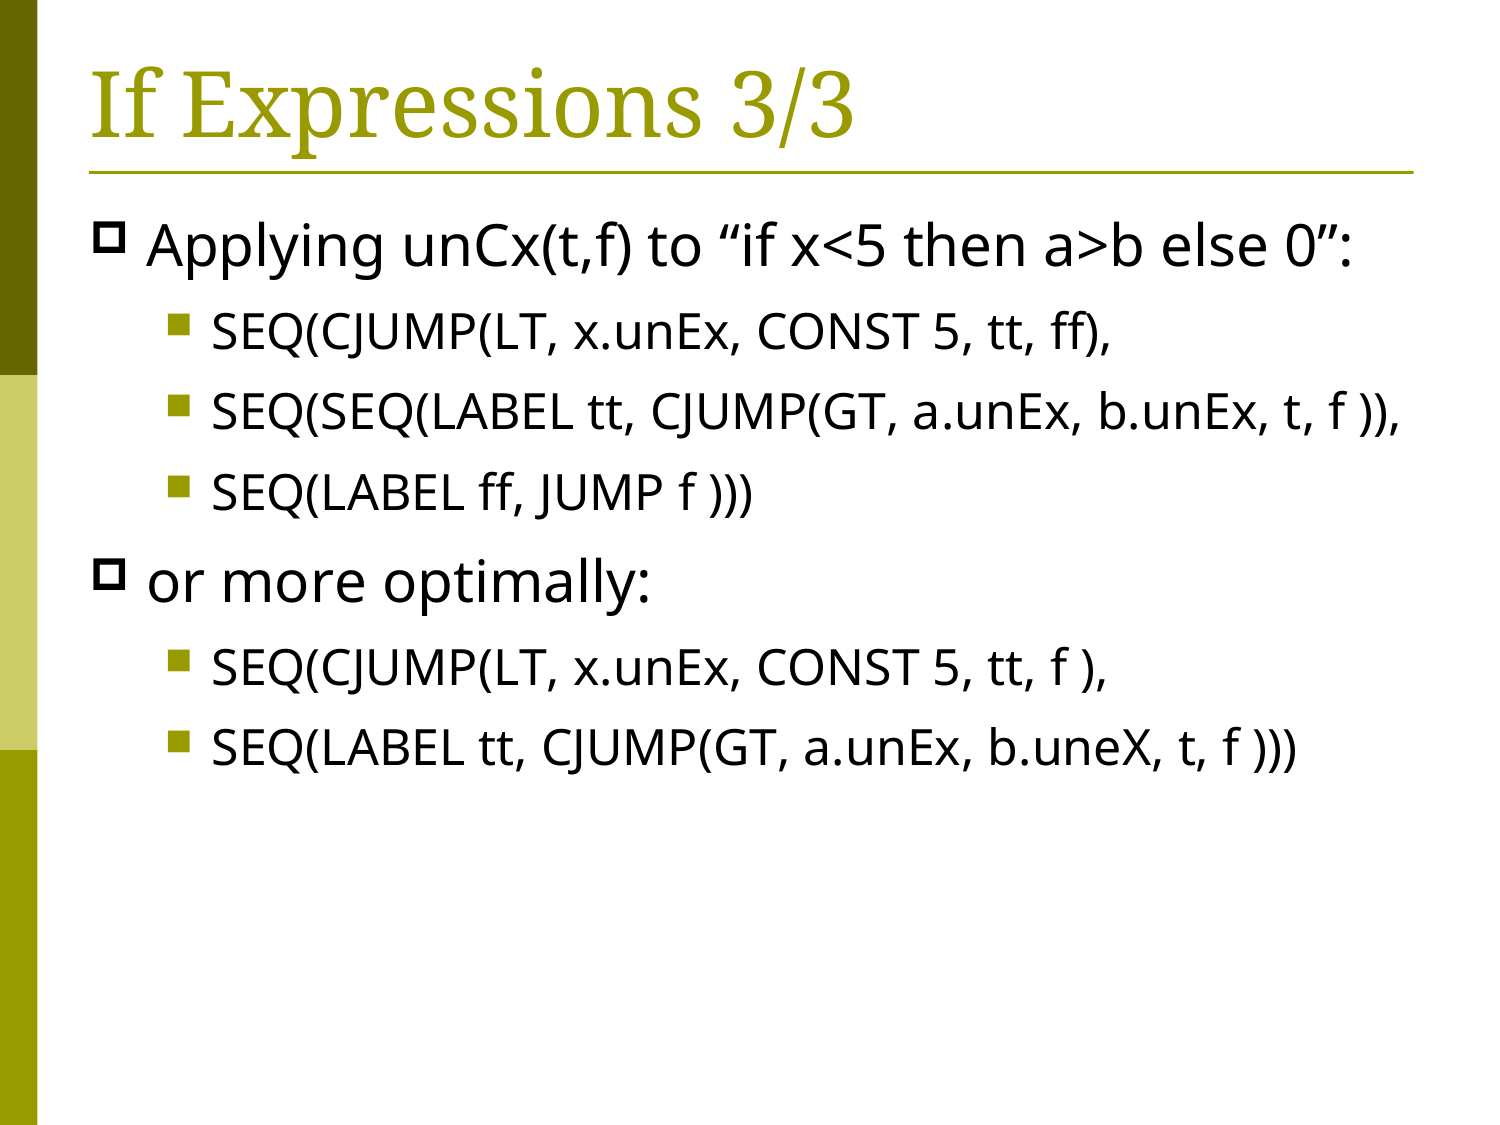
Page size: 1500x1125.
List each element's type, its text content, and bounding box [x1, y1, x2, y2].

title If Expressions 3/3 [75, 45, 1426, 173]
list Applying unCx(t,f) to “if x<5 then a>b else 0”: SEQ(CJUMP(LT, x.unEx, CONST 5, tt, ff), SEQ(SEQ(LABEL tt, CJUMP(GT, a.unEx, b.unEx, t, f )), SEQ(LABEL ff, JUMP f ))) or more optimally: SEQ(CJUMP(LT, x.unEx, CONST 5, tt, f ), SEQ(LABEL tt, CJUMP(GT, a.unEx, b.uneX, t, f ))) [75, 196, 1426, 1006]
